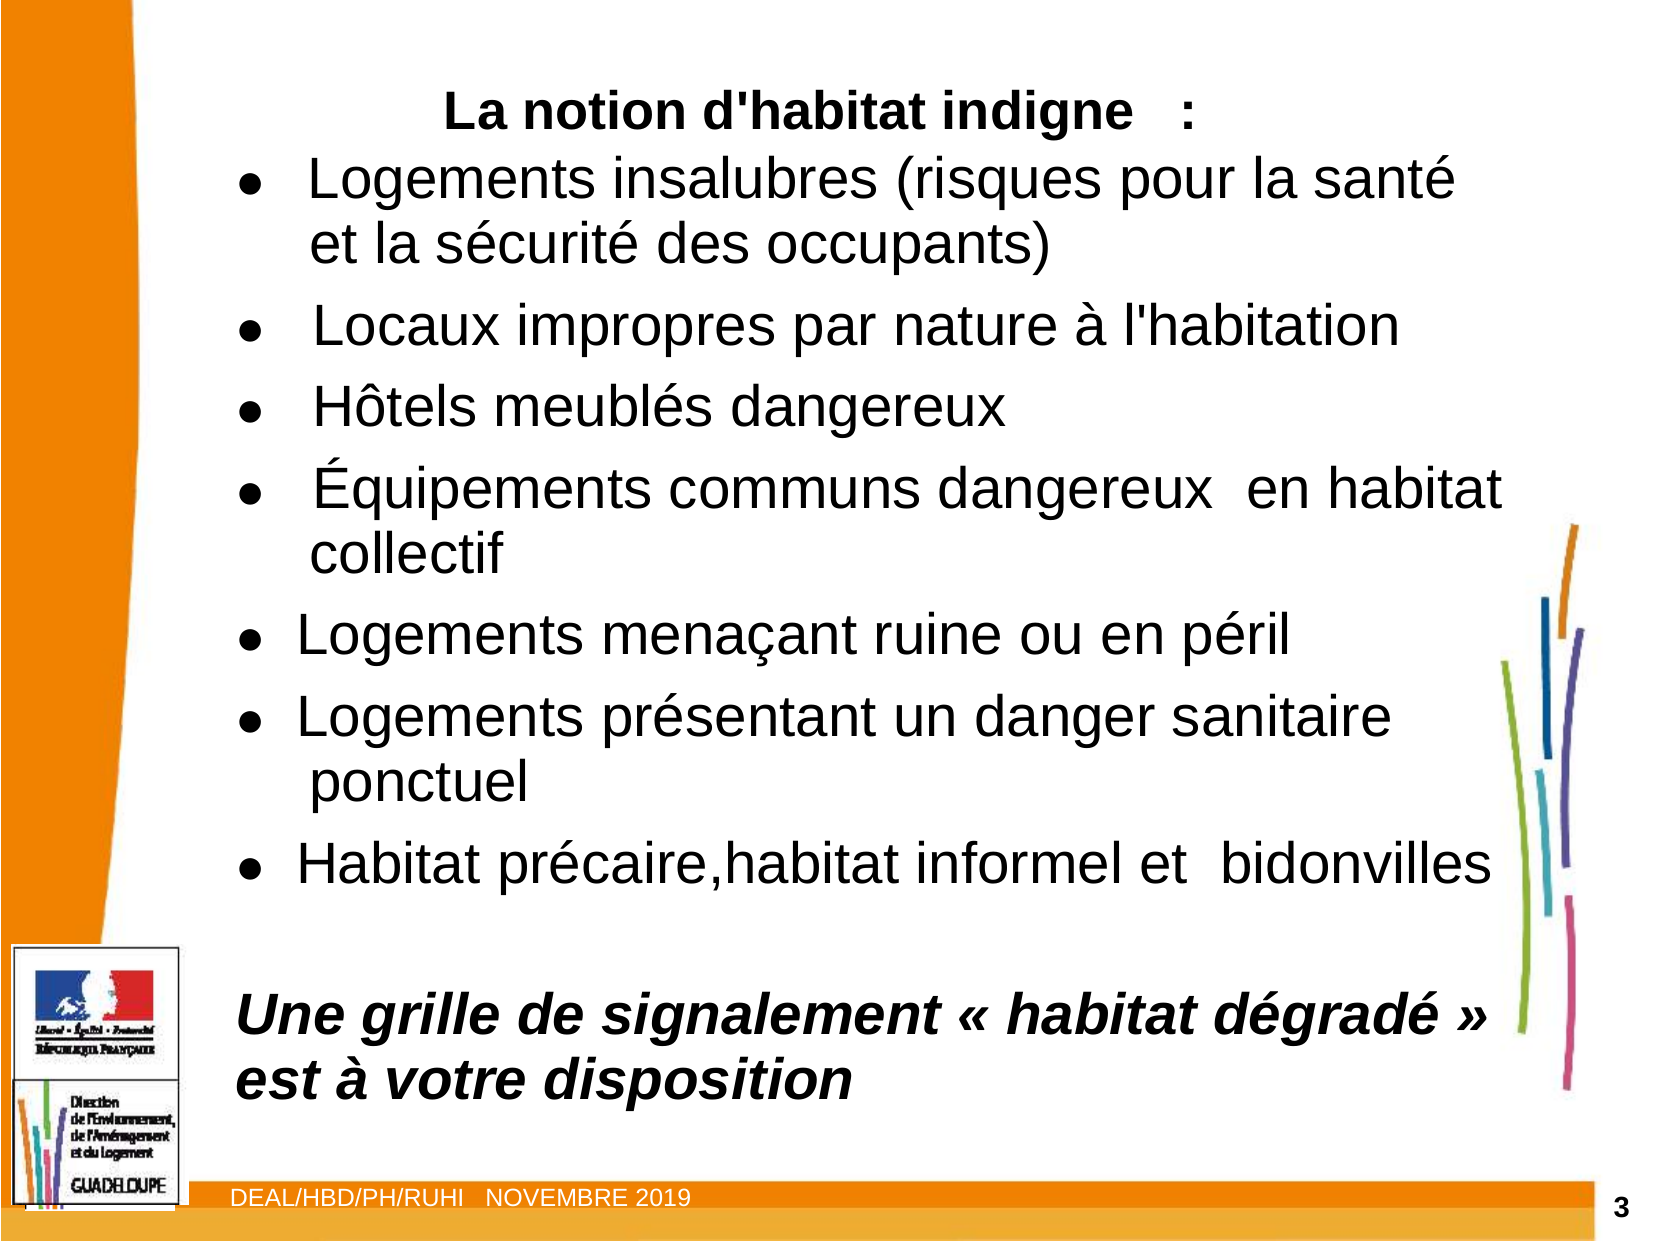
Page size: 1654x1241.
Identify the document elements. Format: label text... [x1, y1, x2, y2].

picture [1568, 0, 1654, 1241]
text_box ● Logements insalubres (risques pour la santé et la sécurité des occupants) ● Locaux impropres par nature à l'habitation ● Hôtels meublés dangereux ● Équipements communs dangereux en habitat collectif ● Logements menaçant ruine ou en péril ● Logements présentant un danger sanitaire ponctuel ● Habitat précaire,habitat informel et bidonvilles Une grille de signalement « habitat dégradé » est à votre disposition [185, 138, 1568, 1241]
picture [1, 0, 189, 1241]
title La notion d'habitat indigne : [82, 0, 1571, 257]
